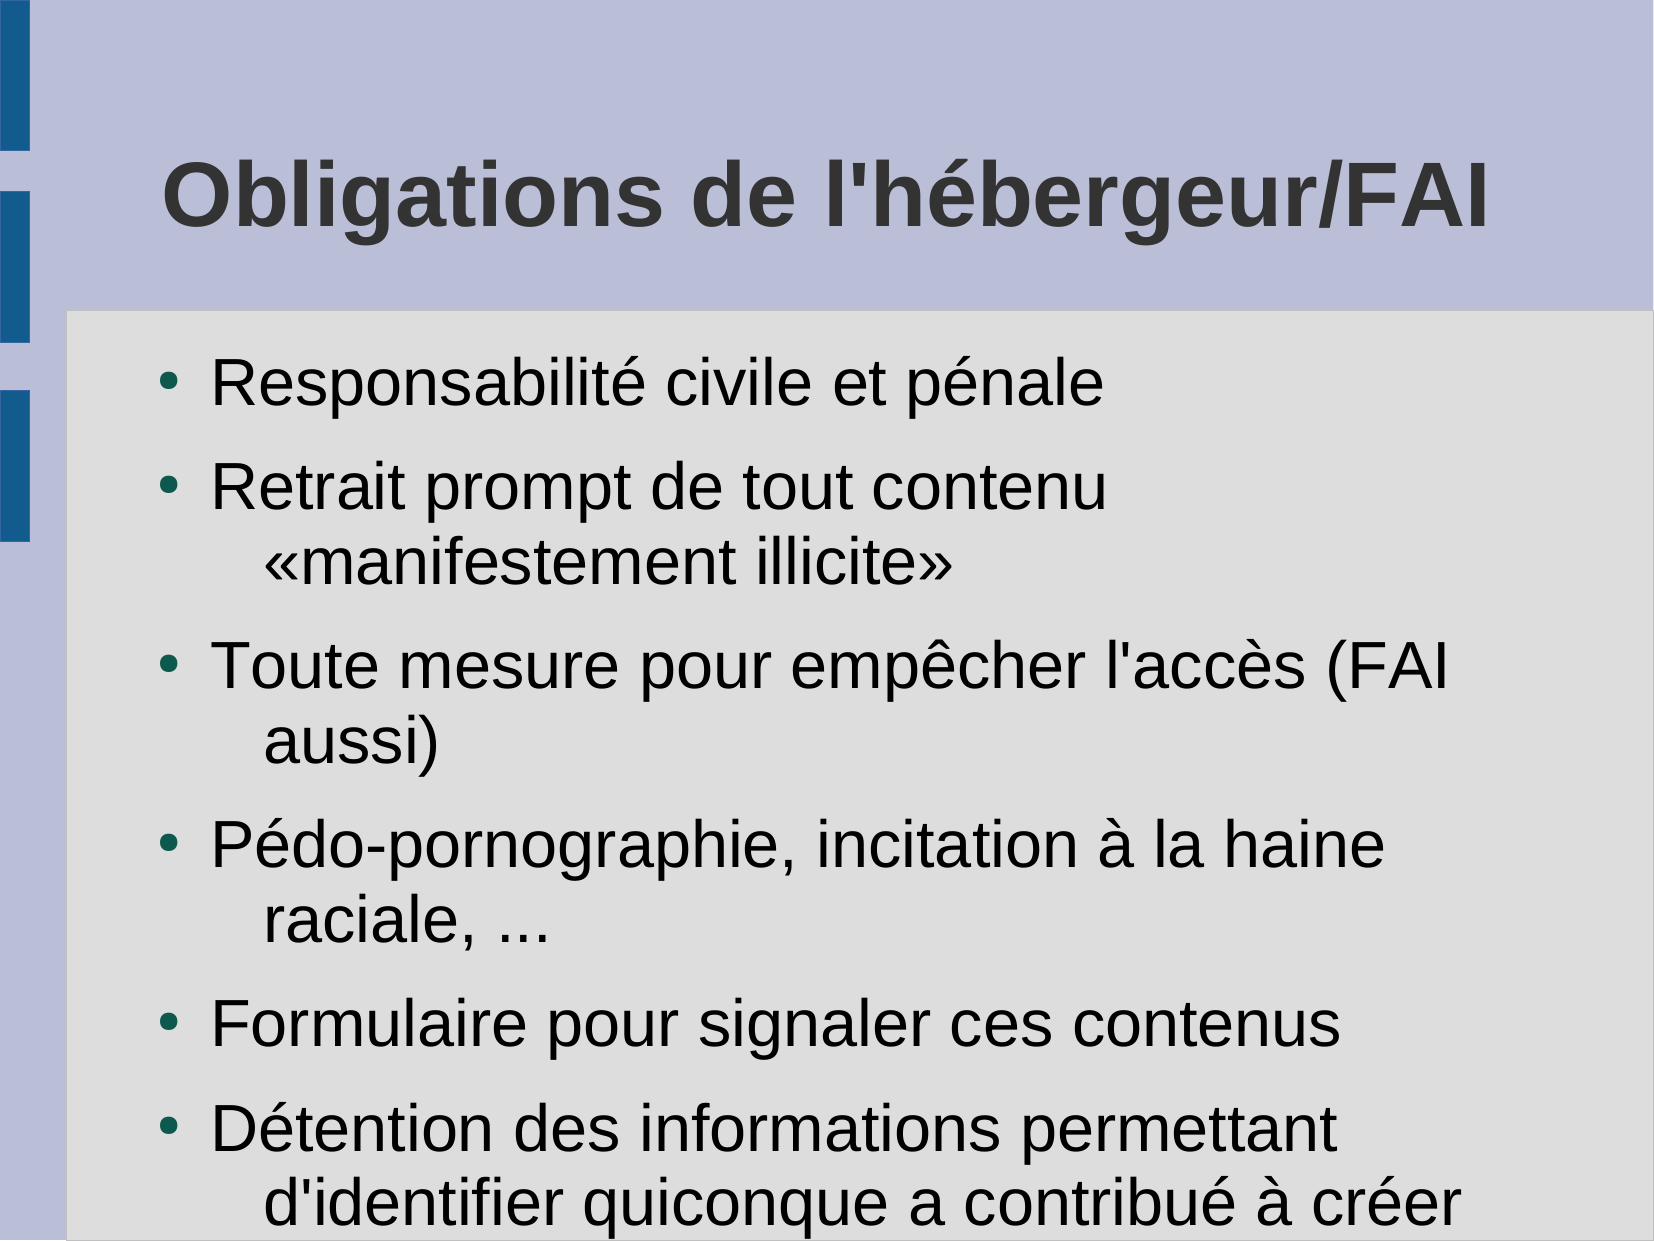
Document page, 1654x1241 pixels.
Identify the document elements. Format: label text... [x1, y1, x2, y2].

title Obligations de l'hébergeur/FAI [121, 91, 1534, 299]
list Responsabilité civile et pénale Retrait prompt de tout contenu «manifestement illicite» Toute mesure pour empêcher l'accès (FAI aussi) Pédo-pornographie, incitation à la haine raciale, ... Formulaire pour signaler ces contenus Détention des informations permettant d'identifier quiconque a contribué à créer un contenu Secret professionel [121, 344, 1534, 1189]
